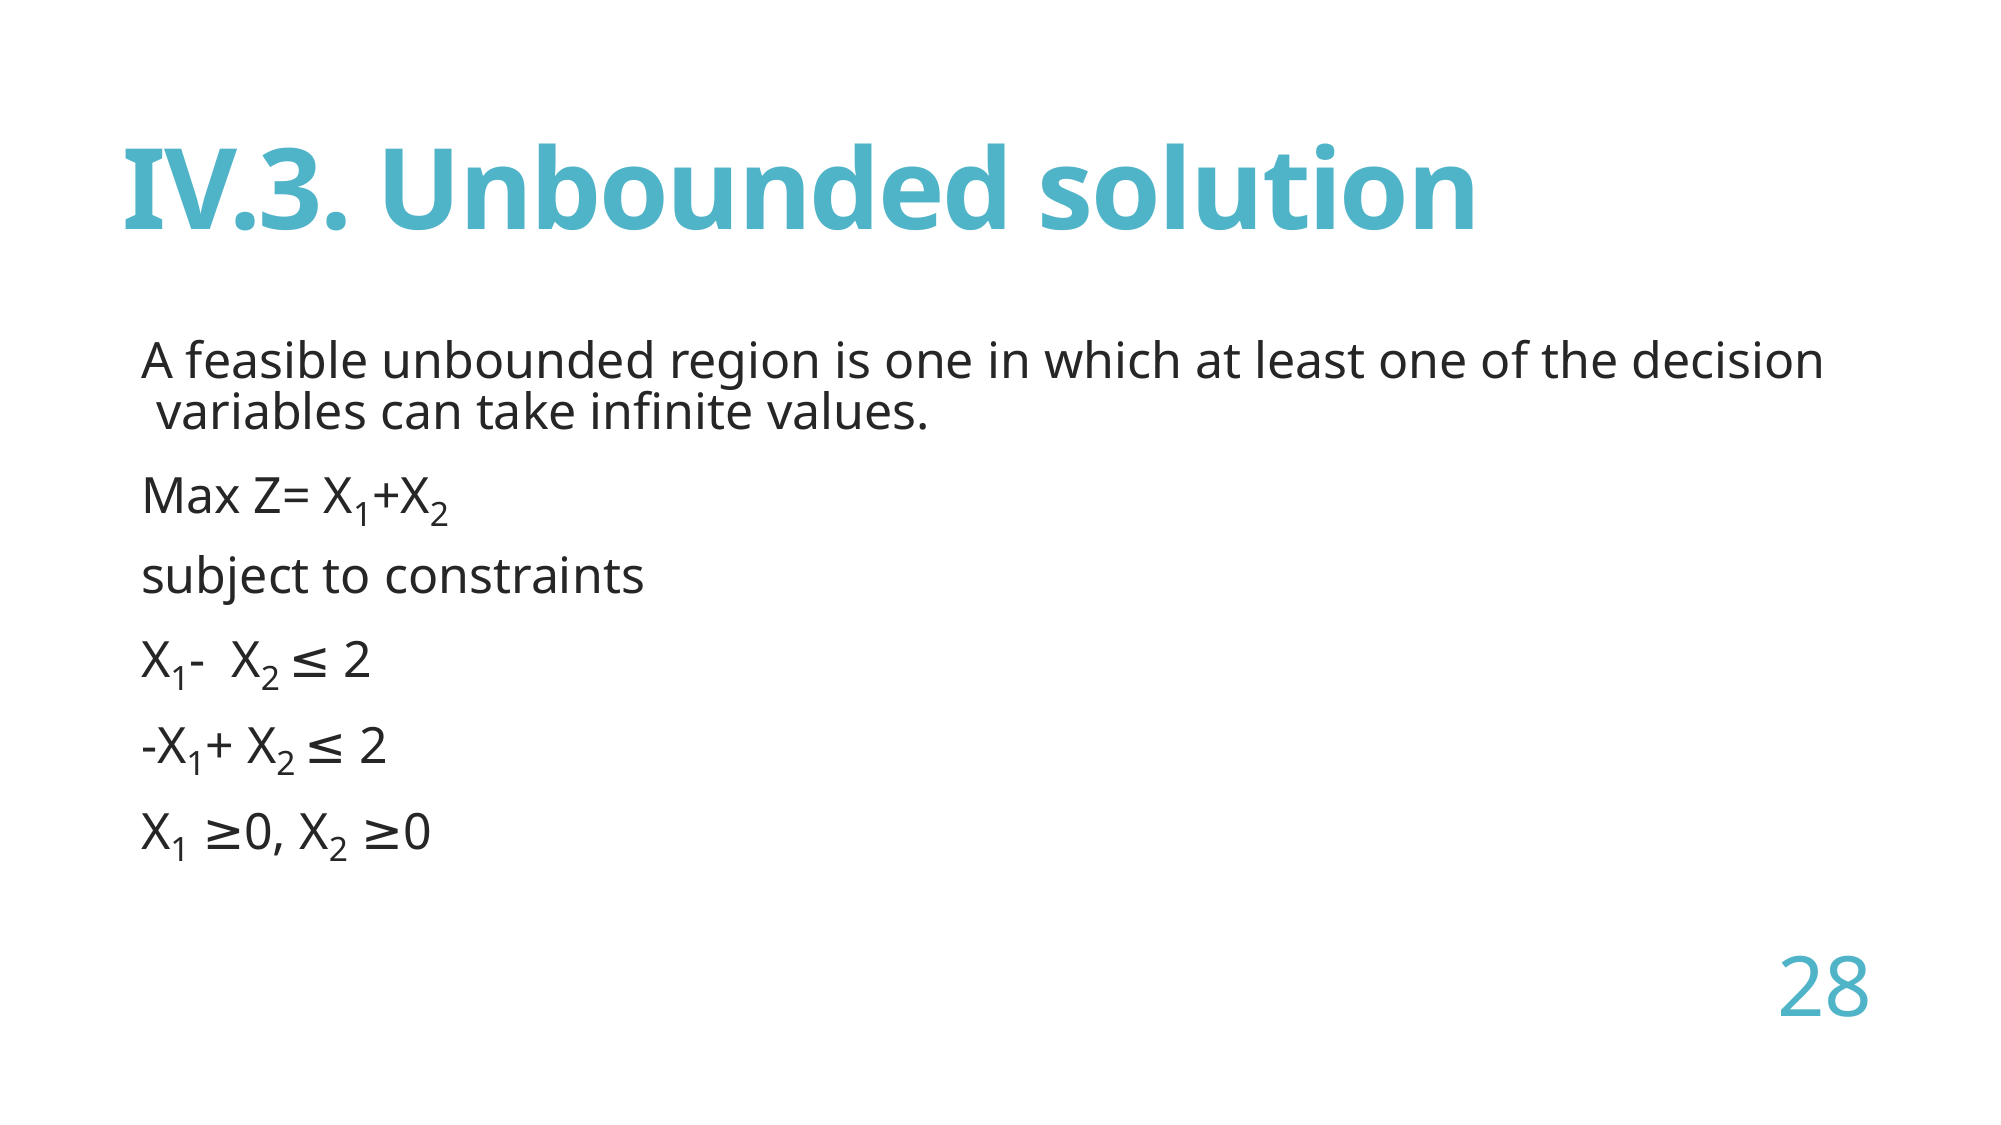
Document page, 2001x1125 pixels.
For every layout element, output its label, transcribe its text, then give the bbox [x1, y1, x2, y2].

text_box <number> [1762, 924, 1906, 1055]
text_box IV.3. Unbounded solution [107, 81, 1875, 354]
text_box A feasible unbounded region is one in which at least one of the decision variables can take infinite values. Max Z= X1+X2 subject to constraints X1- X2 ≤ 2 -X1+ X2 ≤ 2 X1 ≥0, X2 ≥0 [111, 329, 1876, 948]
